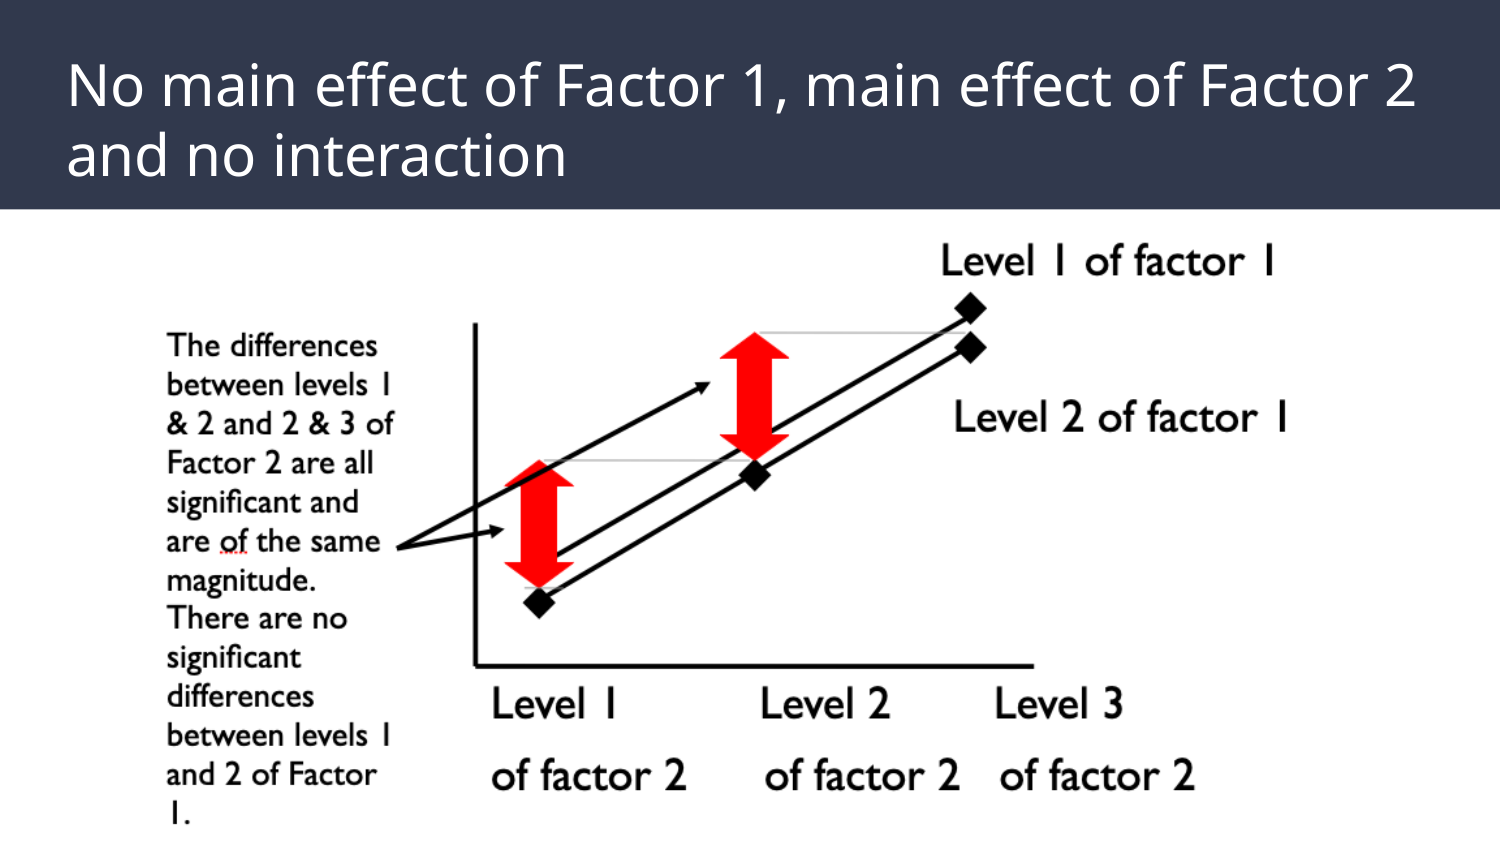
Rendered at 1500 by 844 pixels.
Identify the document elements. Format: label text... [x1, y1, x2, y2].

title No main effect of Factor 1, main effect of Factor 2 and no interaction [51, 33, 1449, 136]
picture [151, 226, 1349, 832]
